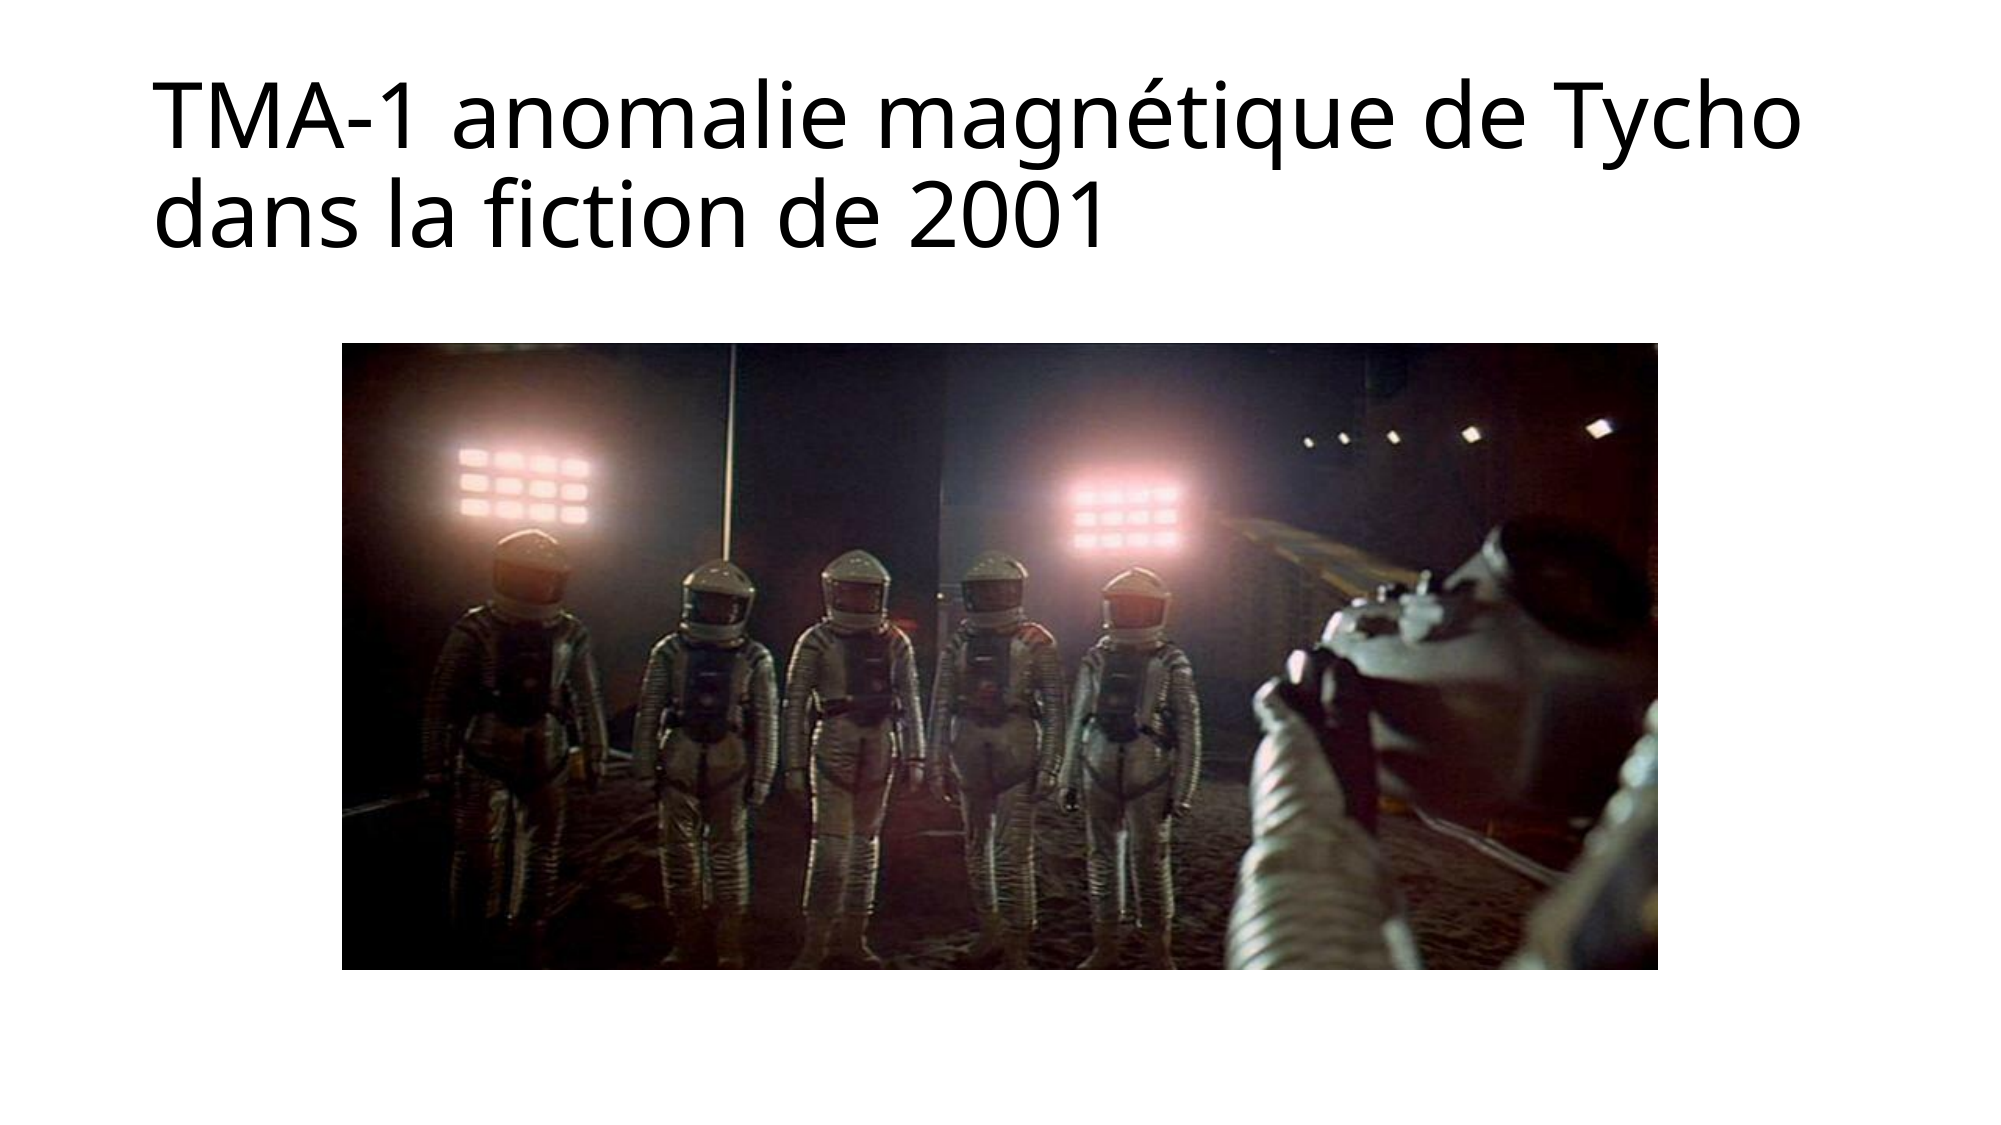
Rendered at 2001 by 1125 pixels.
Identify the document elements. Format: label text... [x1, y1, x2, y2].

picture [342, 343, 1658, 970]
title TMA-1 anomalie magnétique de Tycho dans la fiction de 2001 [137, 59, 1863, 278]
